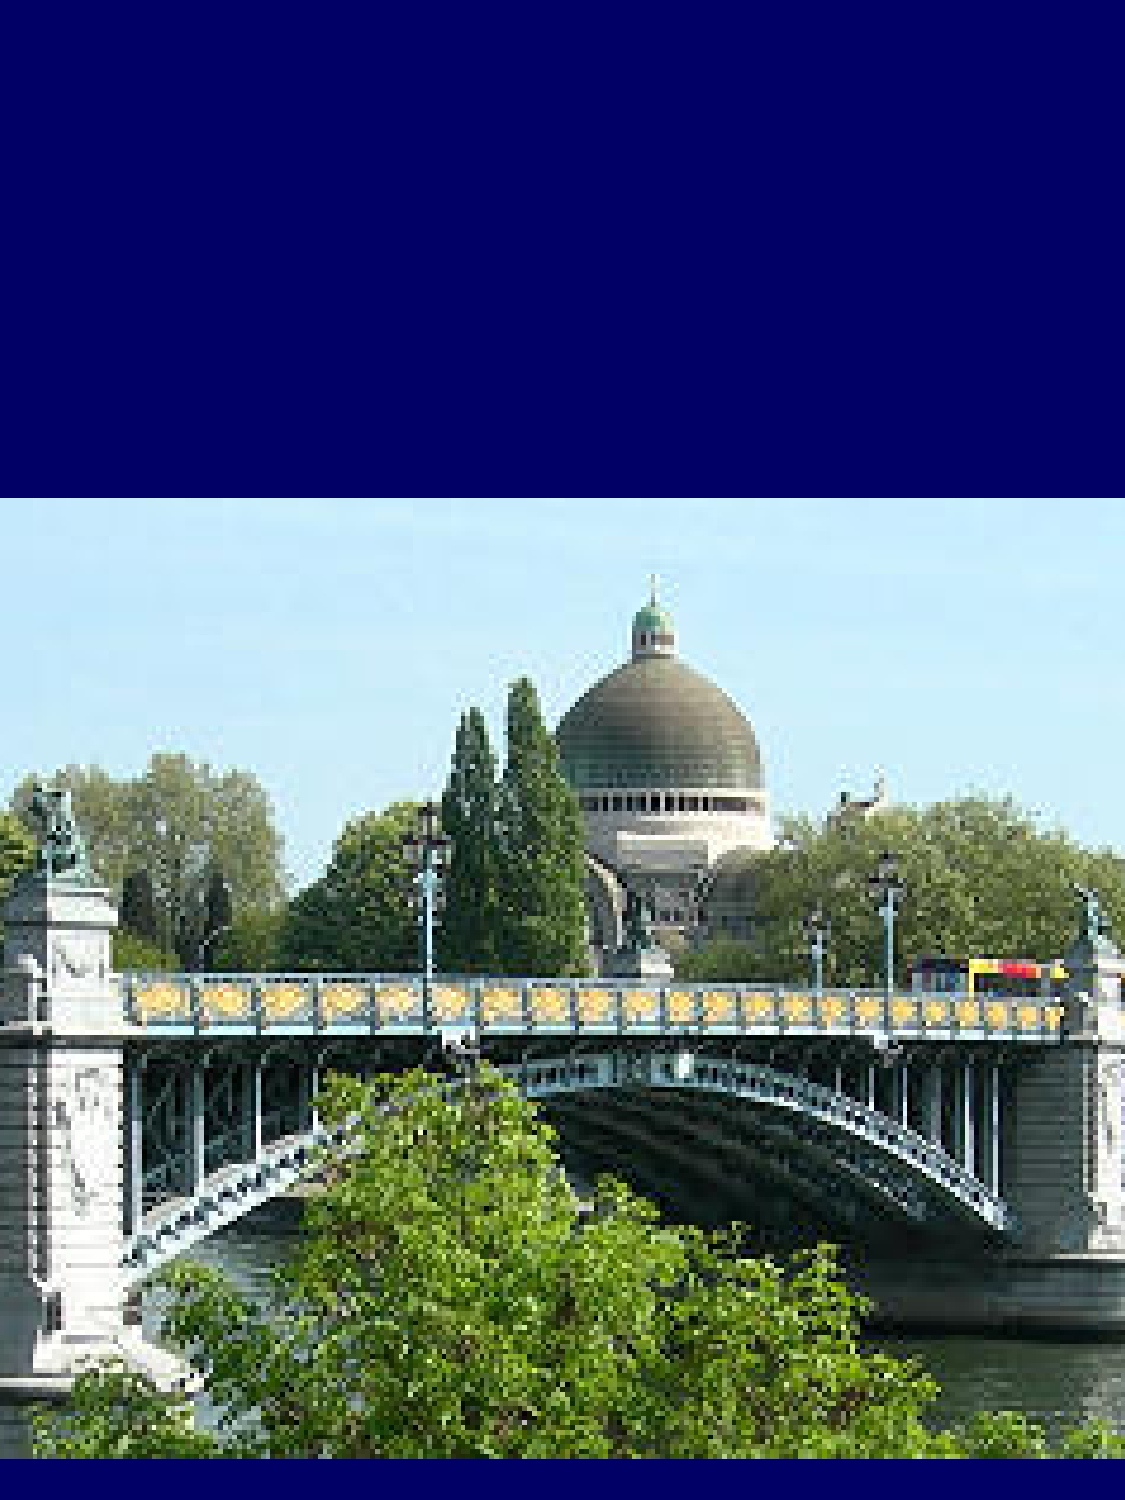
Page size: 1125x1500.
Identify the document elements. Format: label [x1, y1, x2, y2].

picture [0, 498, 1125, 1459]
